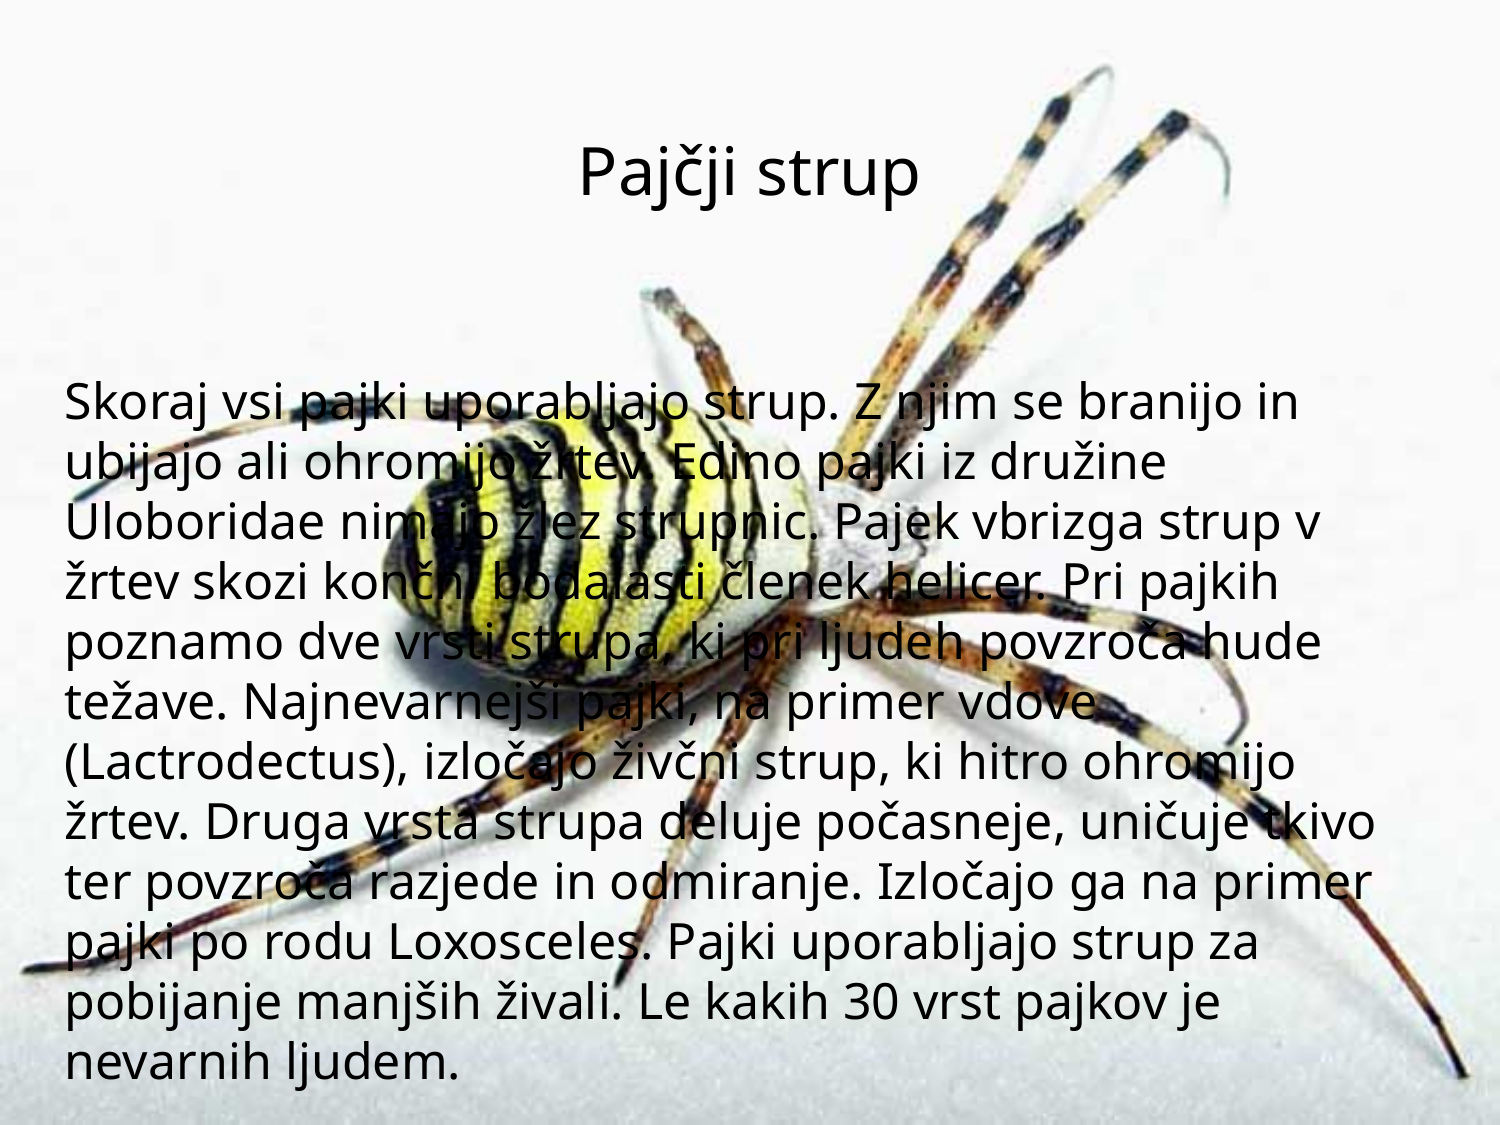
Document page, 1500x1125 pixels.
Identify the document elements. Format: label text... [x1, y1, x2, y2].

title Pajčji strup [112, 99, 1388, 238]
picture [0, 0, 1500, 1125]
text_box Skoraj vsi pajki uporabljajo strup. Z njim se branijo in ubijajo ali ohromijo žrtev. Edino pajki iz družine Uloboridae nimajo žlez strupnic. Pajek vbrizga strup v žrtev skozi končni bodalasti členek helicer. Pri pajkih poznamo dve vrsti strupa, ki pri ljudeh povzroča hude težave. Najnevarnejši pajki, na primer vdove (Lactrodectus), izločajo živčni strup, ki hitro ohromijo žrtev. Druga vrsta strupa deluje počasneje, uničuje tkivo ter povzroča razjede in odmiranje. Izločajo ga na primer pajki po rodu Loxosceles. Pajki uporabljajo strup za pobijanje manjših živali. Le kakih 30 vrst pajkov je nevarnih ljudem. [50, 362, 1450, 1125]
